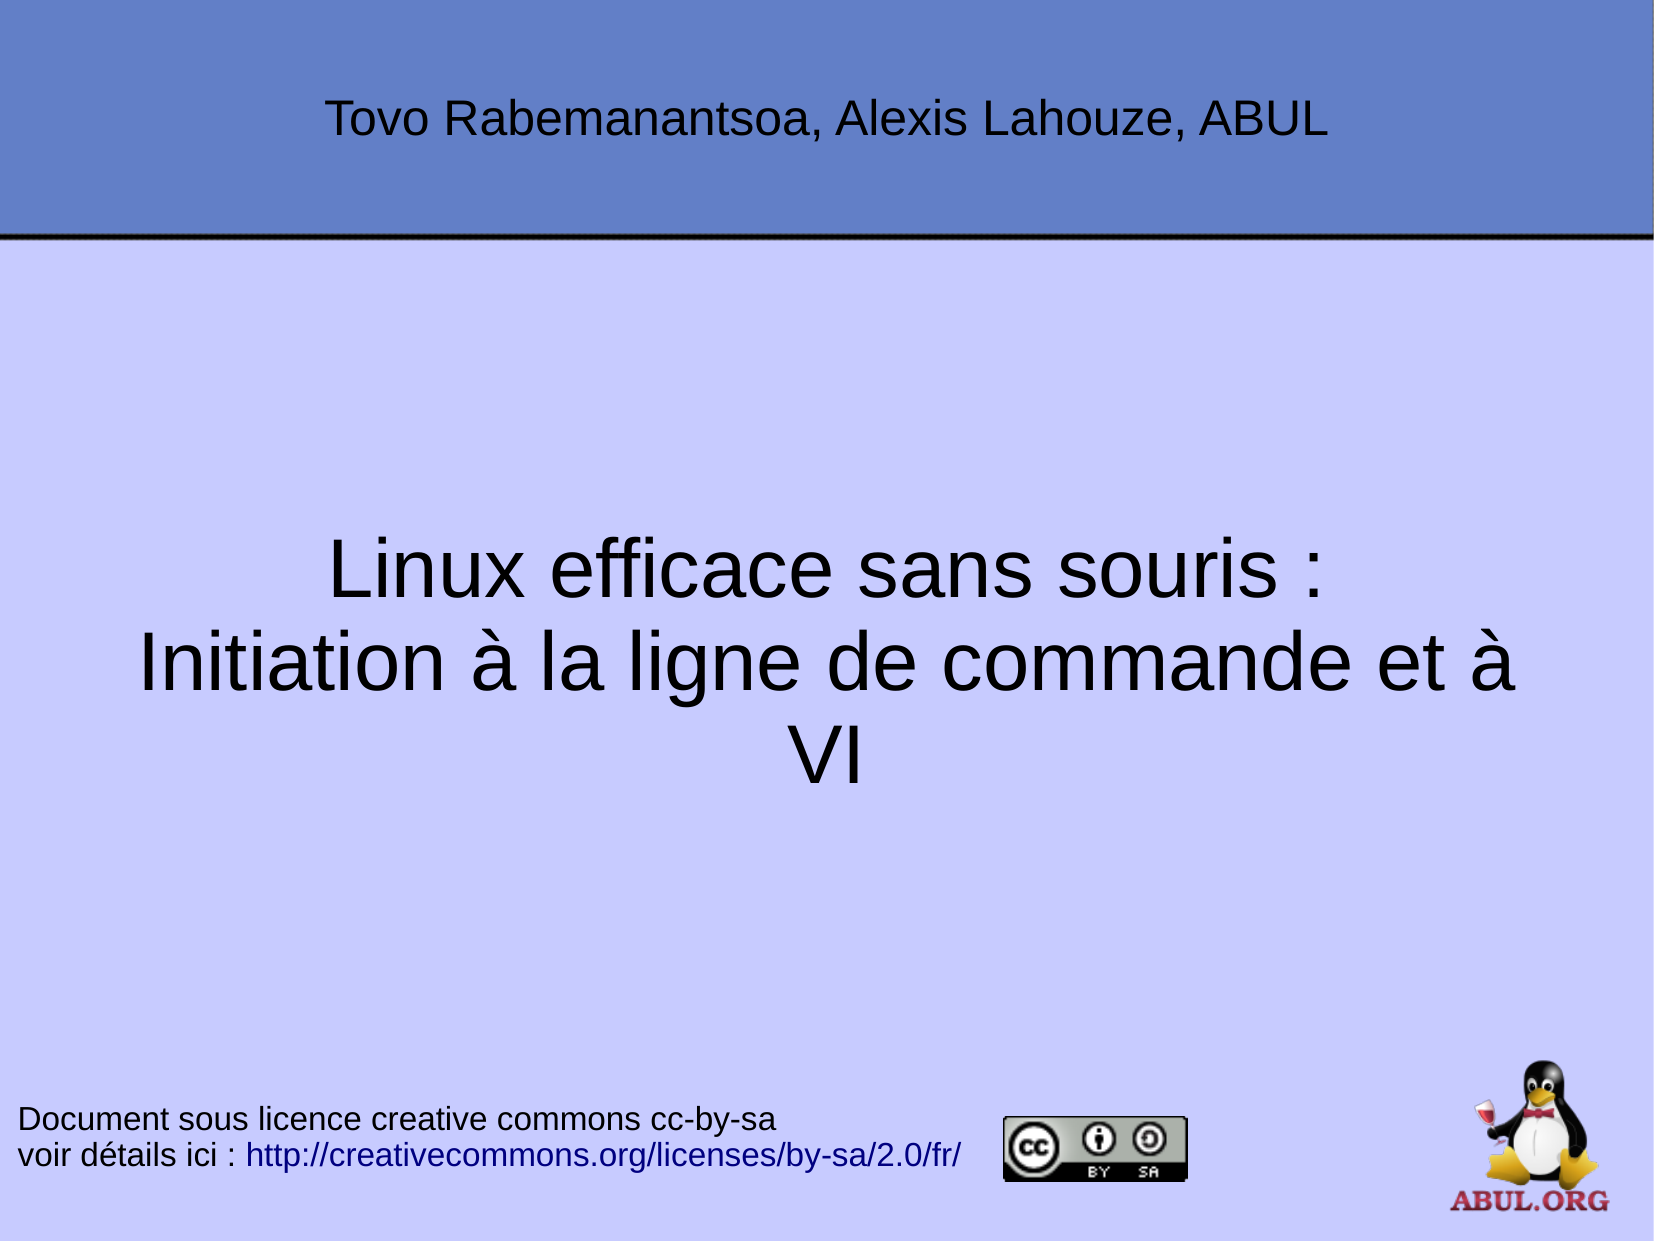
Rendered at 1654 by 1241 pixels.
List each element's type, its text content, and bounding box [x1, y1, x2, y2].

subtitle Linux efficace sans souris : Initiation à la ligne de commande et à VI [88, 290, 1565, 1034]
picture [0, 0, 1654, 1241]
text_box Document sous licence creative commons cc-by-sa voir détails ici : http://creativecommons.org/licenses/by-sa/2.0/fr/ [2, 1092, 977, 1207]
title Tovo Rabemanantsoa, Alexis Lahouze, ABUL [29, 29, 1625, 207]
